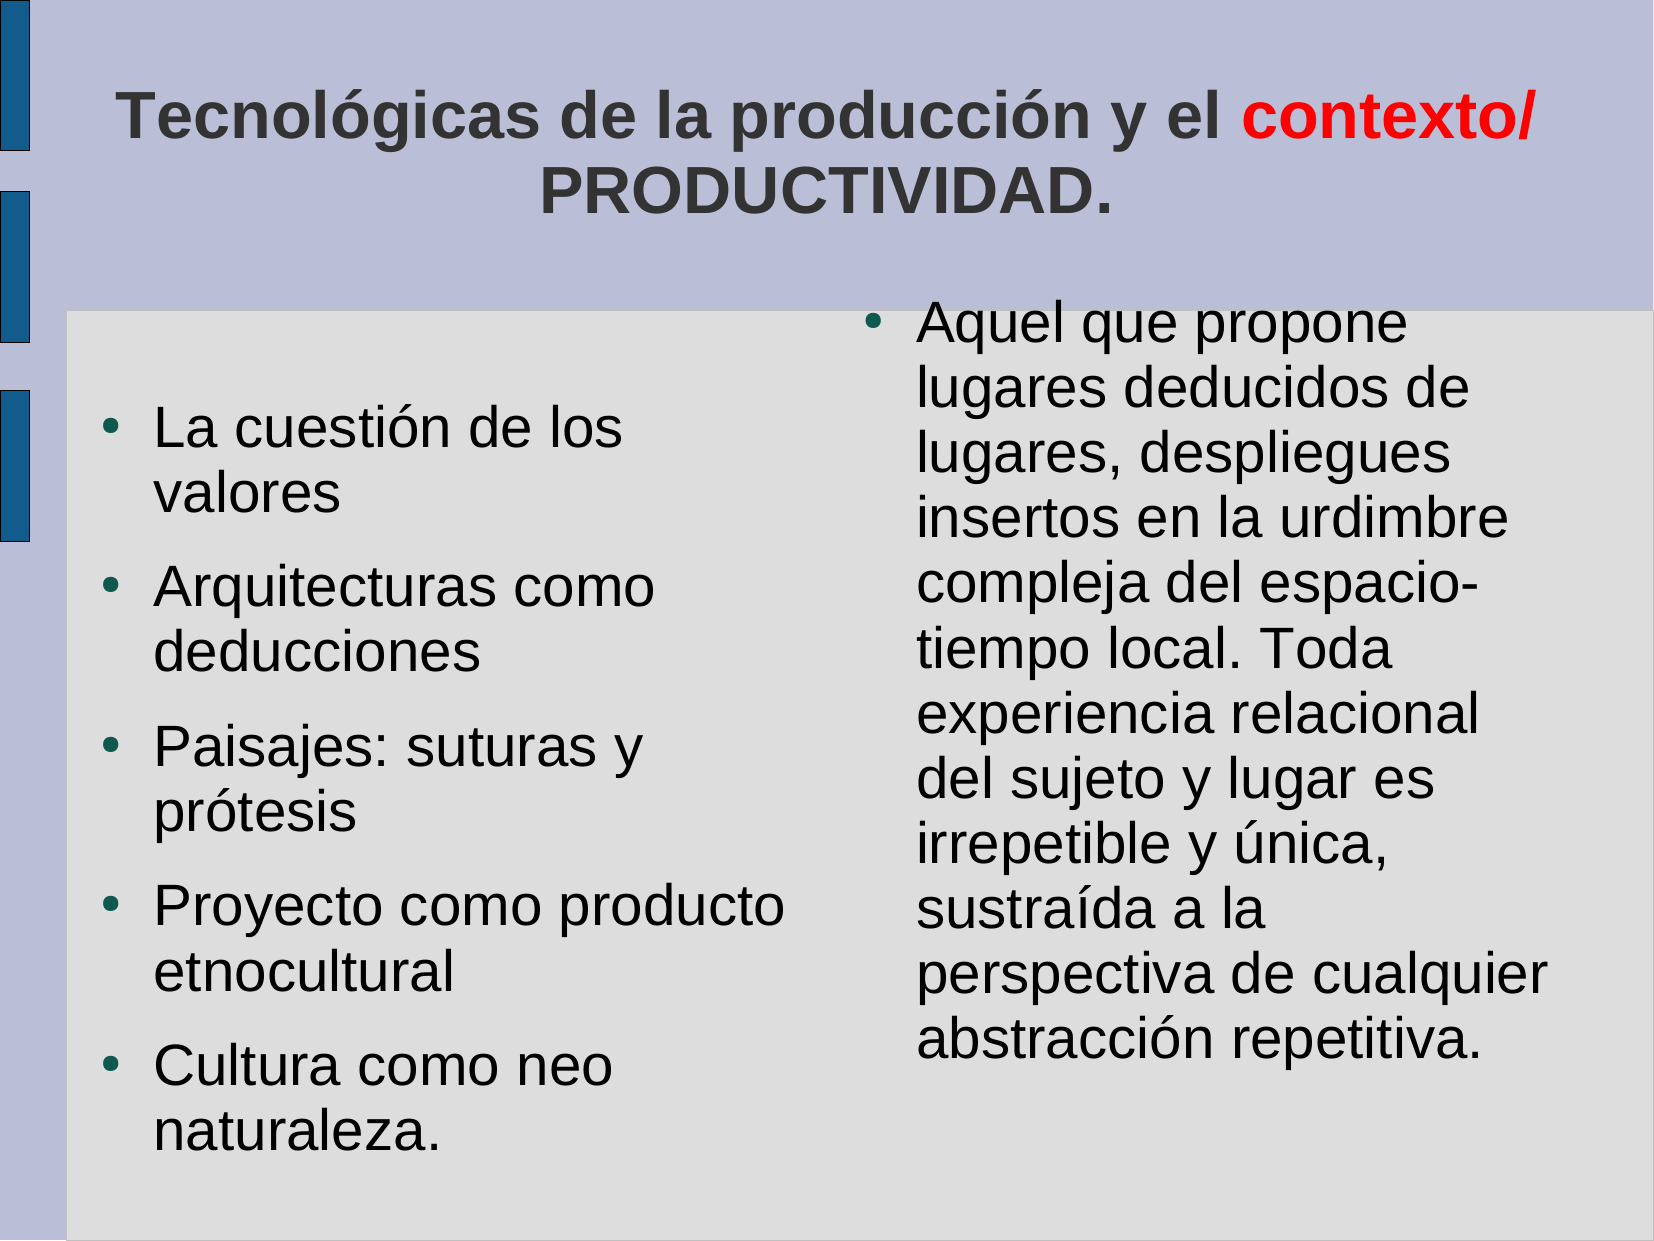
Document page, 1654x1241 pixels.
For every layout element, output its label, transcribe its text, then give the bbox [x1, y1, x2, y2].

title Tecnológicas de la producción y el contexto/ PRODUCTIVIDAD. [82, 56, 1571, 250]
list La cuestión de los valores Arquitecturas como deducciones Paisajes: suturas y prótesis Proyecto como producto etnocultural Cultura como neo naturaleza. [82, 290, 809, 1163]
list Aquel que propone lugares deducidos de lugares, despliegues insertos en la urdimbre compleja del espacio-tiempo local. Toda experiencia relacional del sujeto y lugar es irrepetible y única, sustraída a la perspectiva de cualquier abstracción repetitiva. [845, 290, 1572, 1094]
